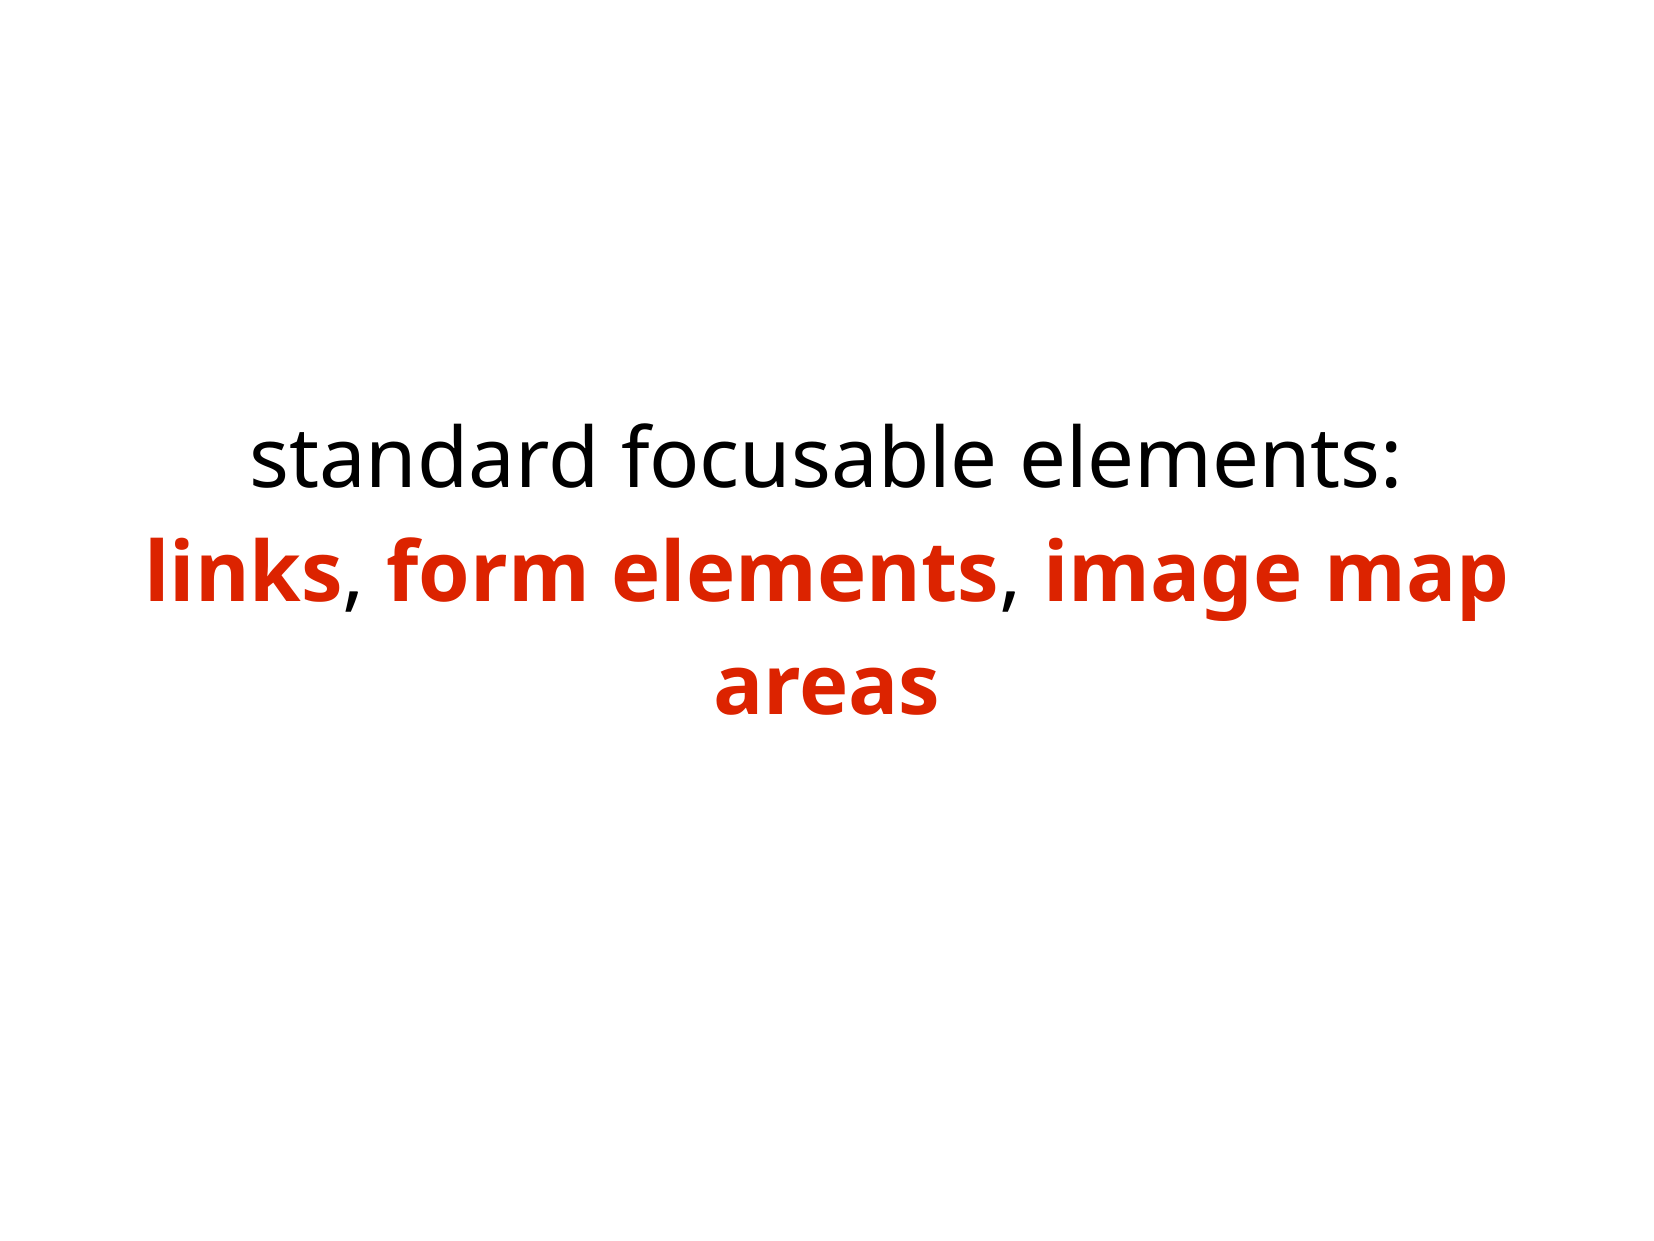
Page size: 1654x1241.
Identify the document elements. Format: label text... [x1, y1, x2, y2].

subtitle standard focusable elements: links, form elements, image map areas [82, 118, 1571, 1021]
